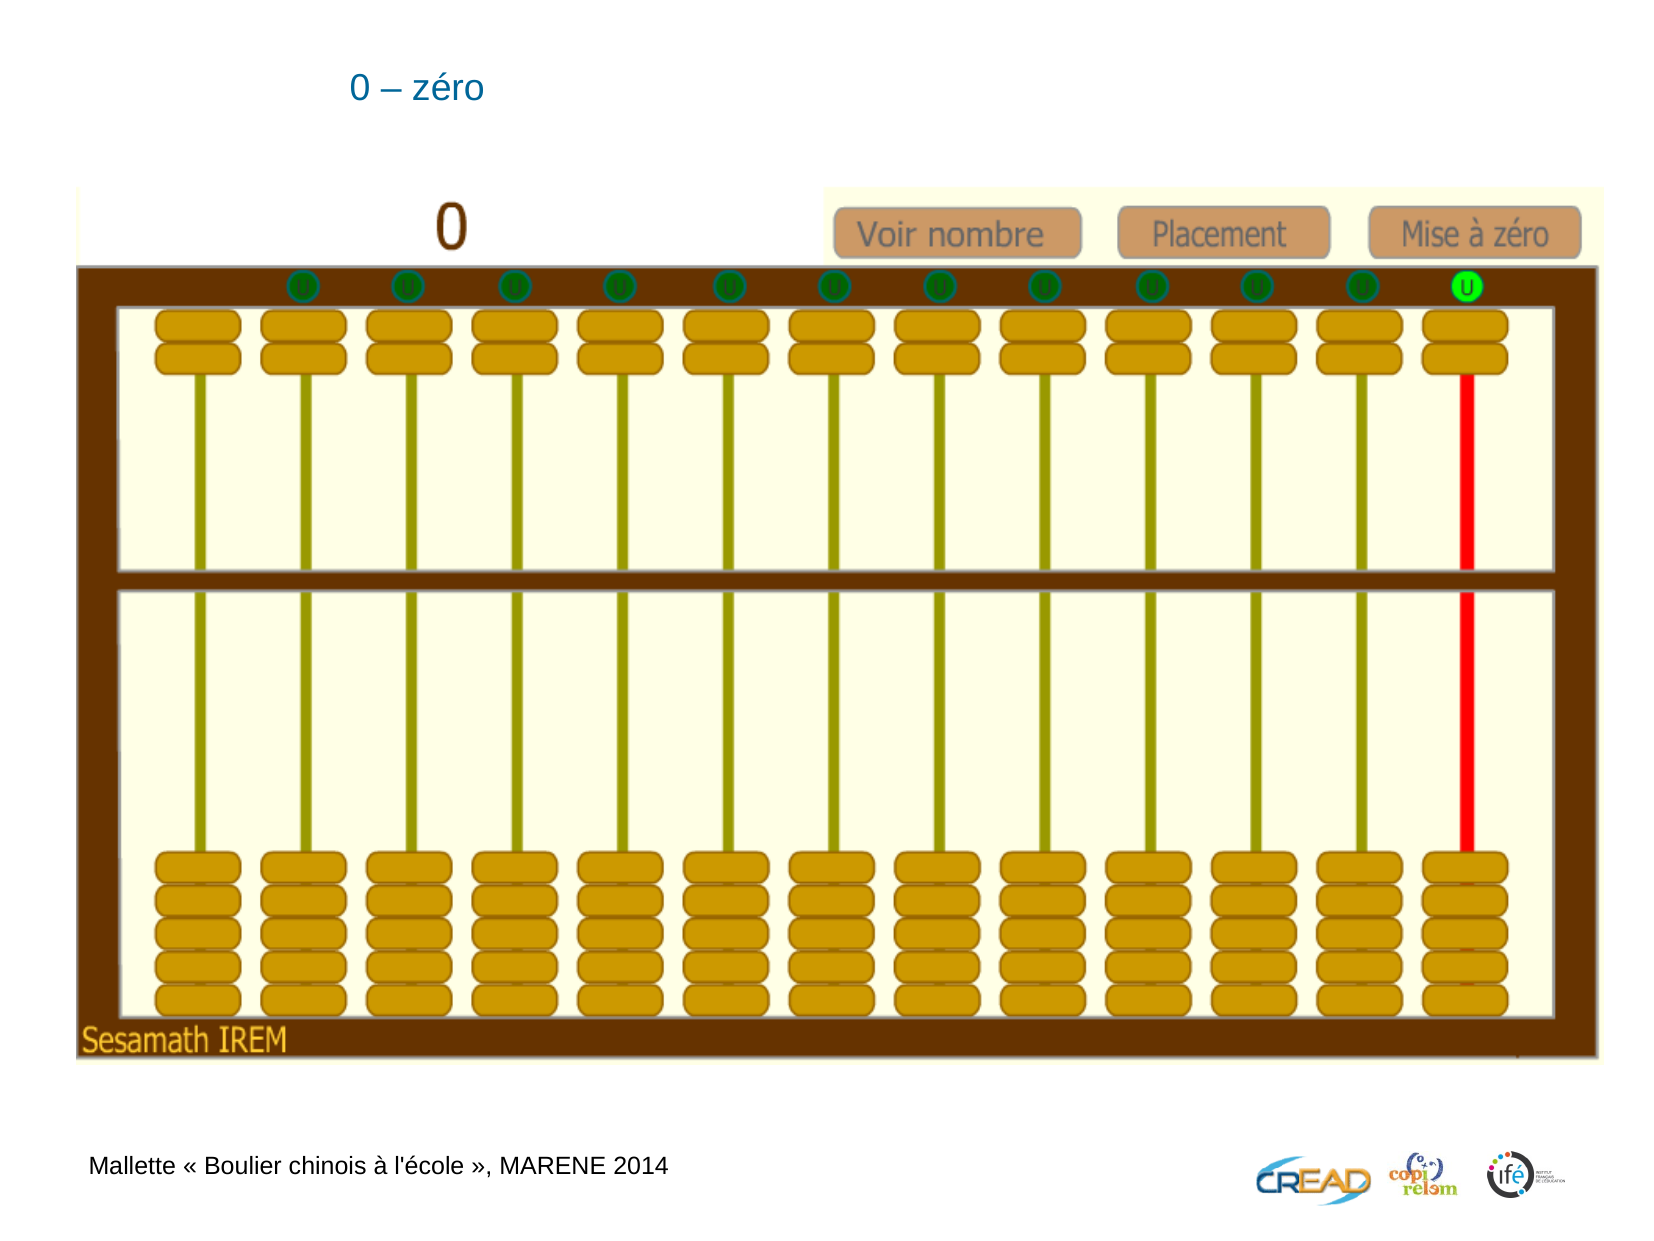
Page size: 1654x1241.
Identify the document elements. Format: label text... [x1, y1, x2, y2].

picture [76, 181, 1604, 1065]
picture [1487, 1151, 1565, 1198]
picture [1387, 1151, 1461, 1197]
text_box 0 – zéro [334, 59, 532, 116]
picture [1251, 1151, 1377, 1211]
